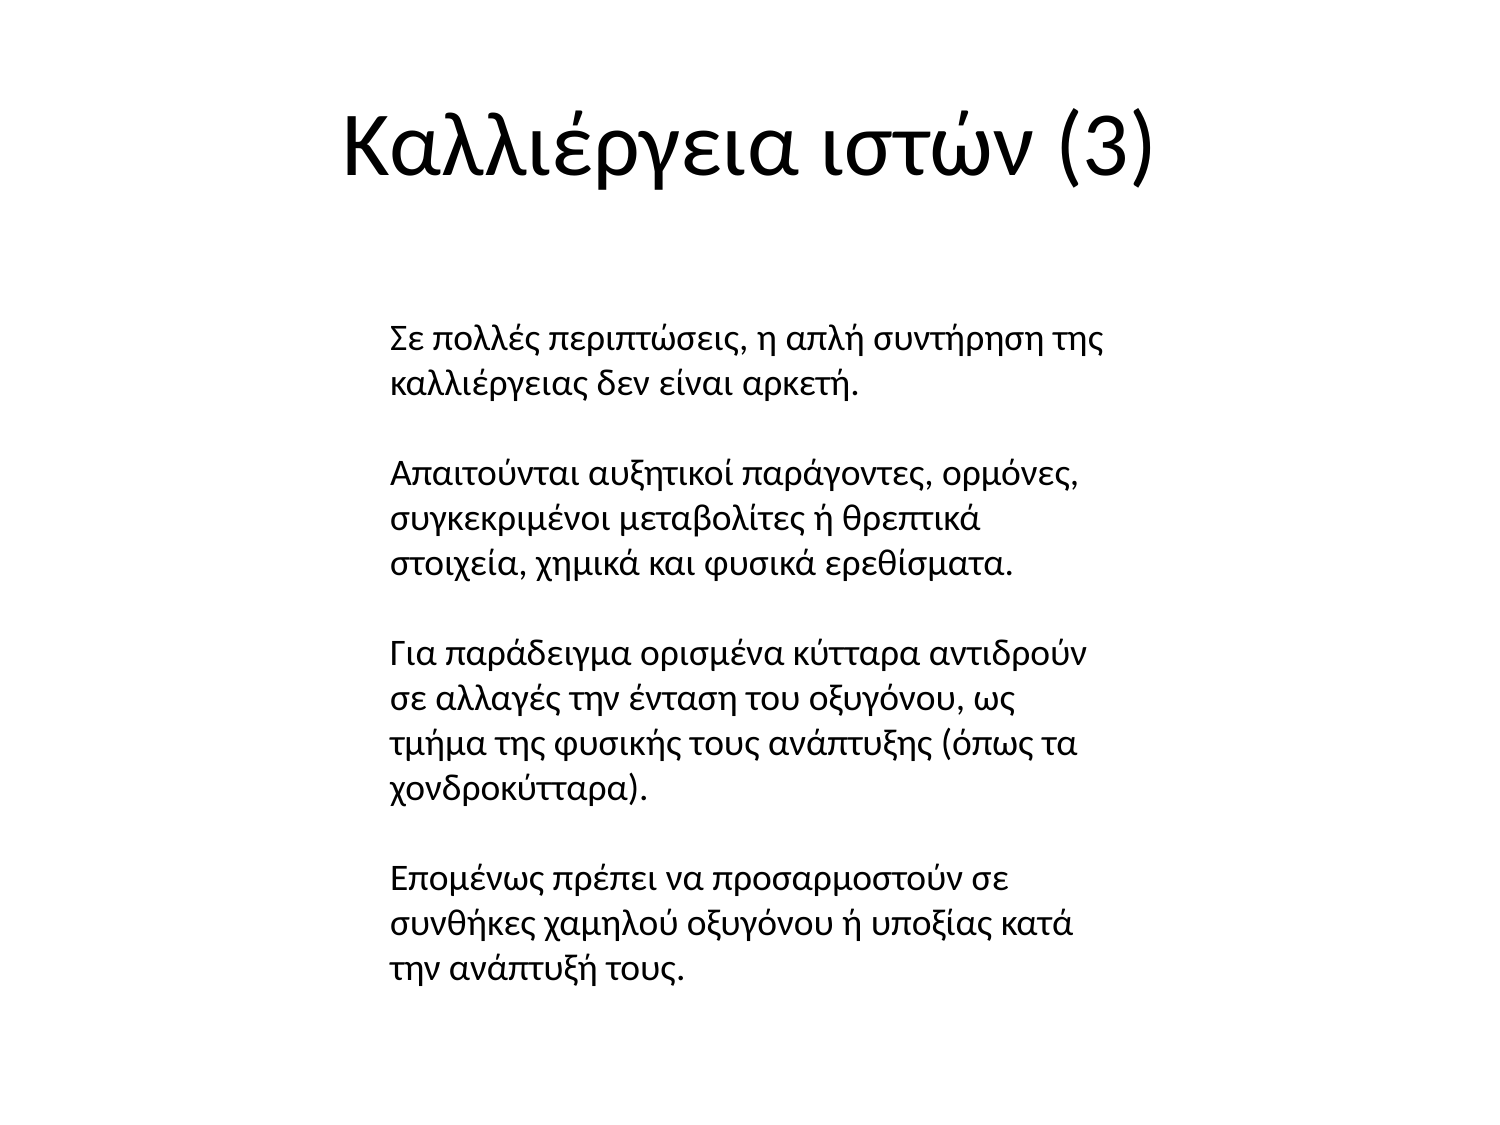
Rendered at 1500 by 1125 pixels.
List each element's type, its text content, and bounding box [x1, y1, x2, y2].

text_box Σε πολλές περιπτώσεις, η απλή συντήρηση της καλλιέργειας δεν είναι αρκετή. Απαιτούνται αυξητικοί παράγοντες, ορμόνες, συγκεκριμένοι μεταβολίτες ή θρεπτικά στοιχεία, χημικά και φυσικά ερεθίσματα. Για παράδειγμα ορισμένα κύτταρα αντιδρούν σε αλλαγές την ένταση του οξυγόνου, ως τμήμα της φυσικής τους ανάπτυξης (όπως τα χονδροκύτταρα). Επομένως πρέπει να προσαρμοστούν σε συνθήκες χαμηλού οξυγόνου ή υποξίας κατά την ανάπτυξή τους. [375, 305, 1125, 995]
title Καλλιέργεια ιστών (3) [75, 45, 1426, 233]
